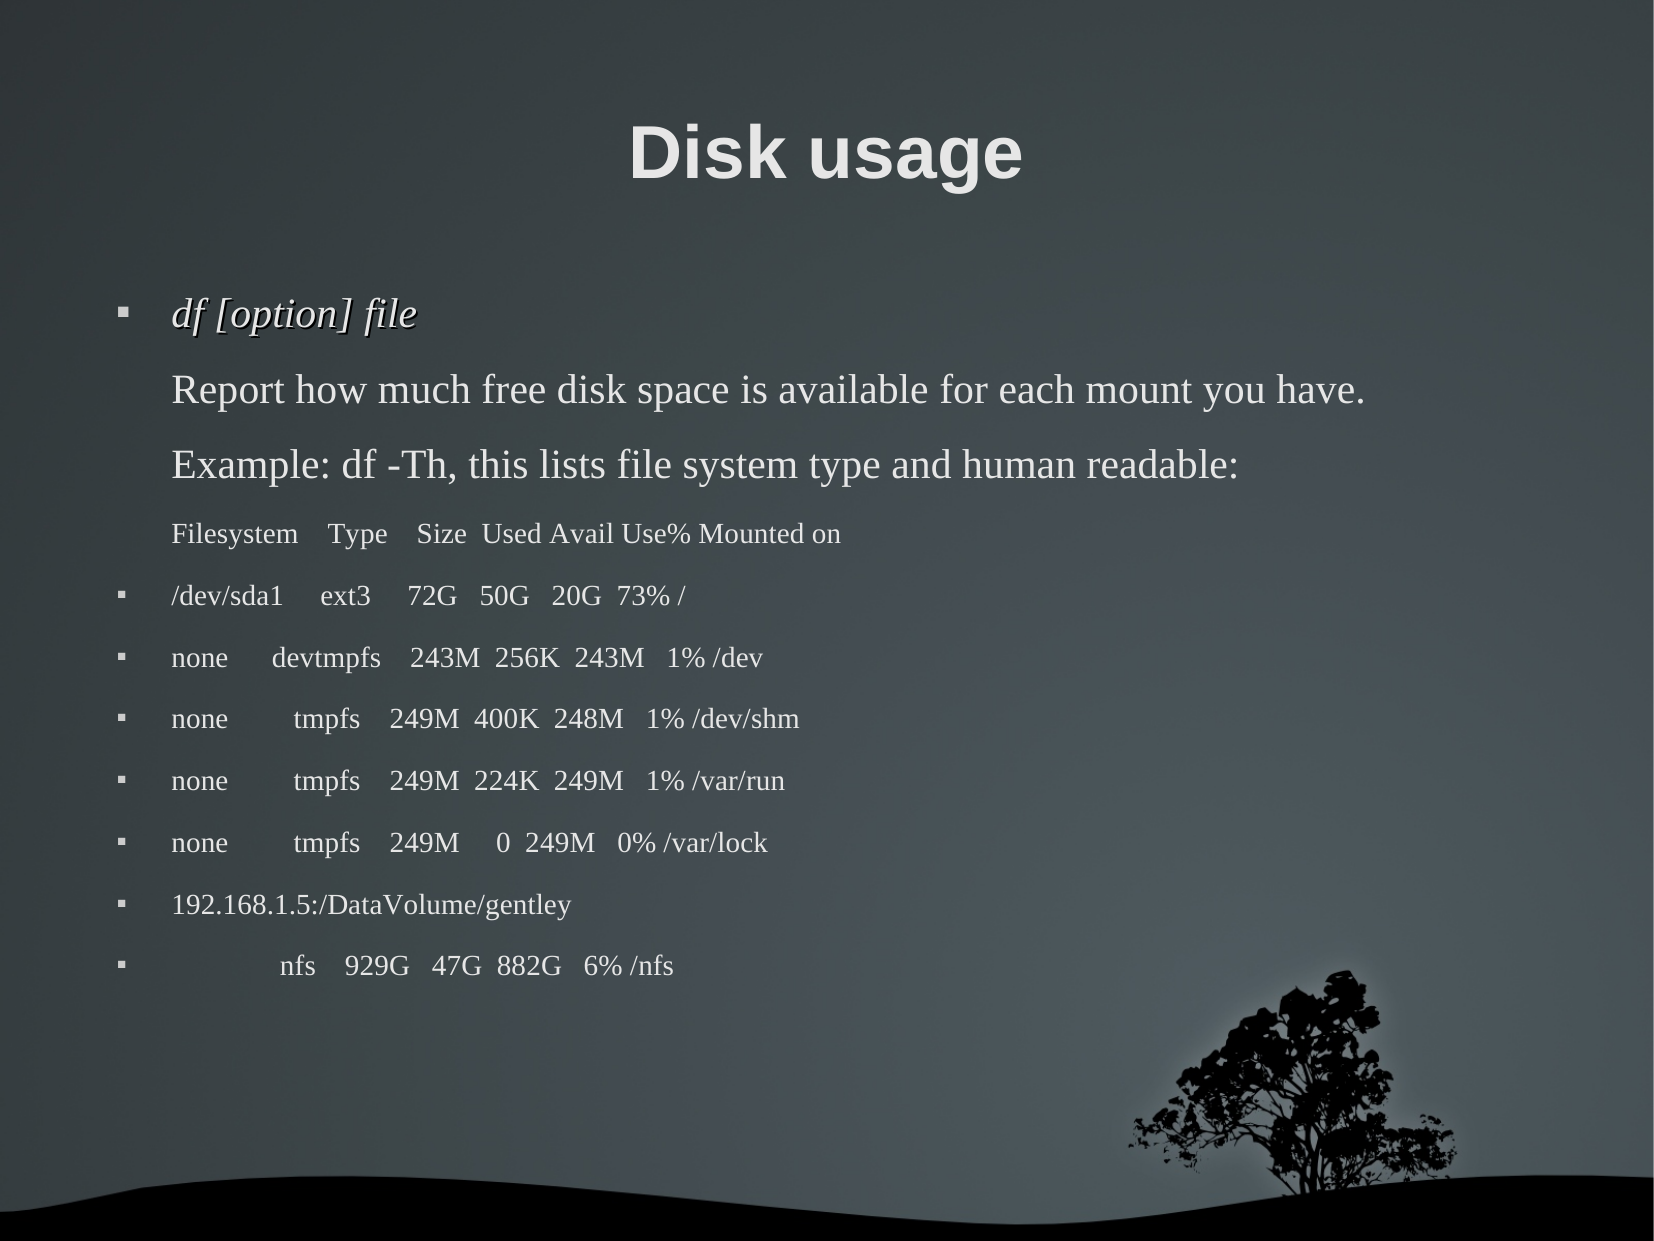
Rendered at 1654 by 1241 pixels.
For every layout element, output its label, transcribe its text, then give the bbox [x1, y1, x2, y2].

picture [0, 0, 1654, 1241]
title Disk usage [82, 56, 1571, 250]
list df [option] file Report how much free disk space is available for each mount you have. Example: df -Th, this lists file system type and human readable: Filesystem Type Size Used Avail Use% Mounted on /dev/sda1 ext3 72G 50G 20G 73% / none devtmpfs 243M 256K 243M 1% /dev none tmpfs 249M 400K 248M 1% /dev/shm none tmpfs 249M 224K 249M 1% /var/run none tmpfs 249M 0 249M 0% /var/lock 192.168.1.5:/DataVolume/gentley nfs 929G 47G 882G 6% /nfs [82, 290, 1571, 1094]
